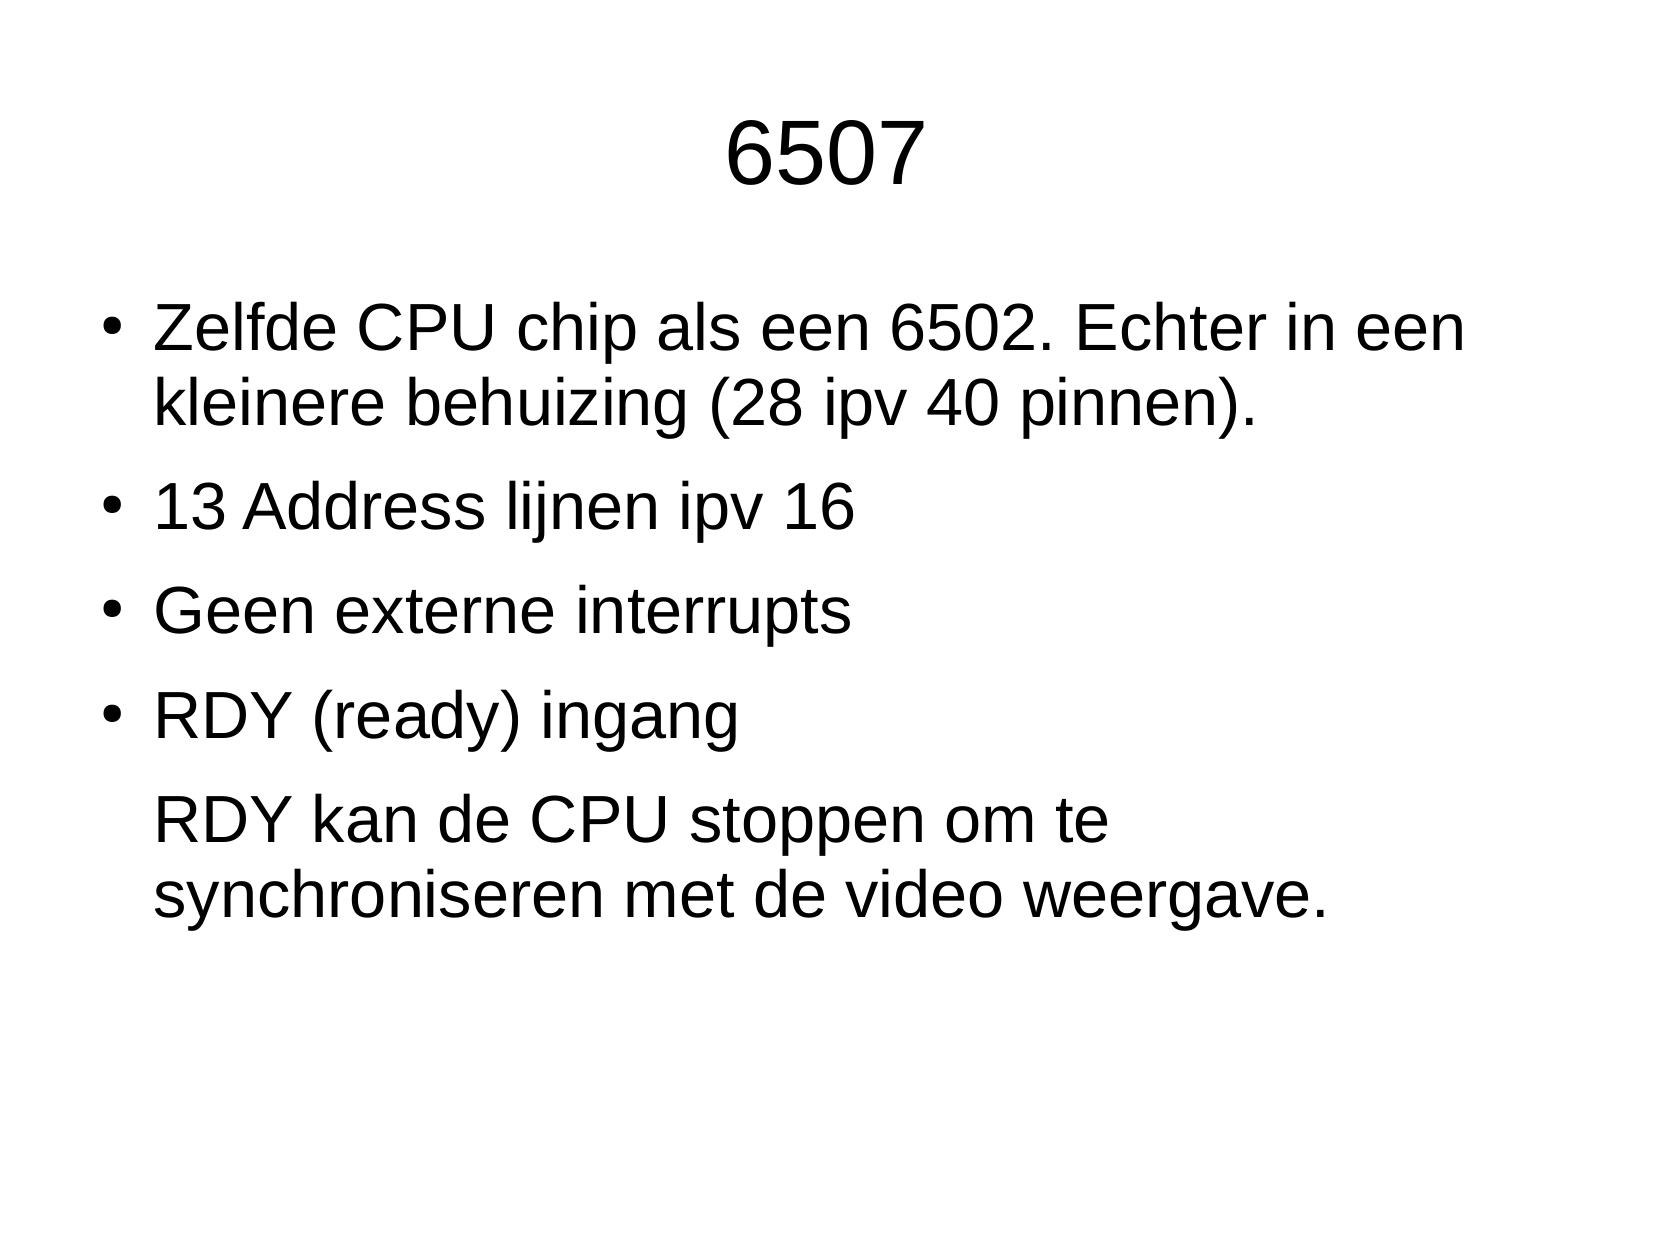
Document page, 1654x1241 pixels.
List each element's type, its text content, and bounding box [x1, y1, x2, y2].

list Zelfde CPU chip als een 6502. Echter in een kleinere behuizing (28 ipv 40 pinnen). 13 Address lijnen ipv 16 Geen externe interrupts RDY (ready) ingang RDY kan de CPU stoppen om te synchroniseren met de video weergave. [82, 290, 1571, 1170]
title 6507 [82, 49, 1571, 257]
